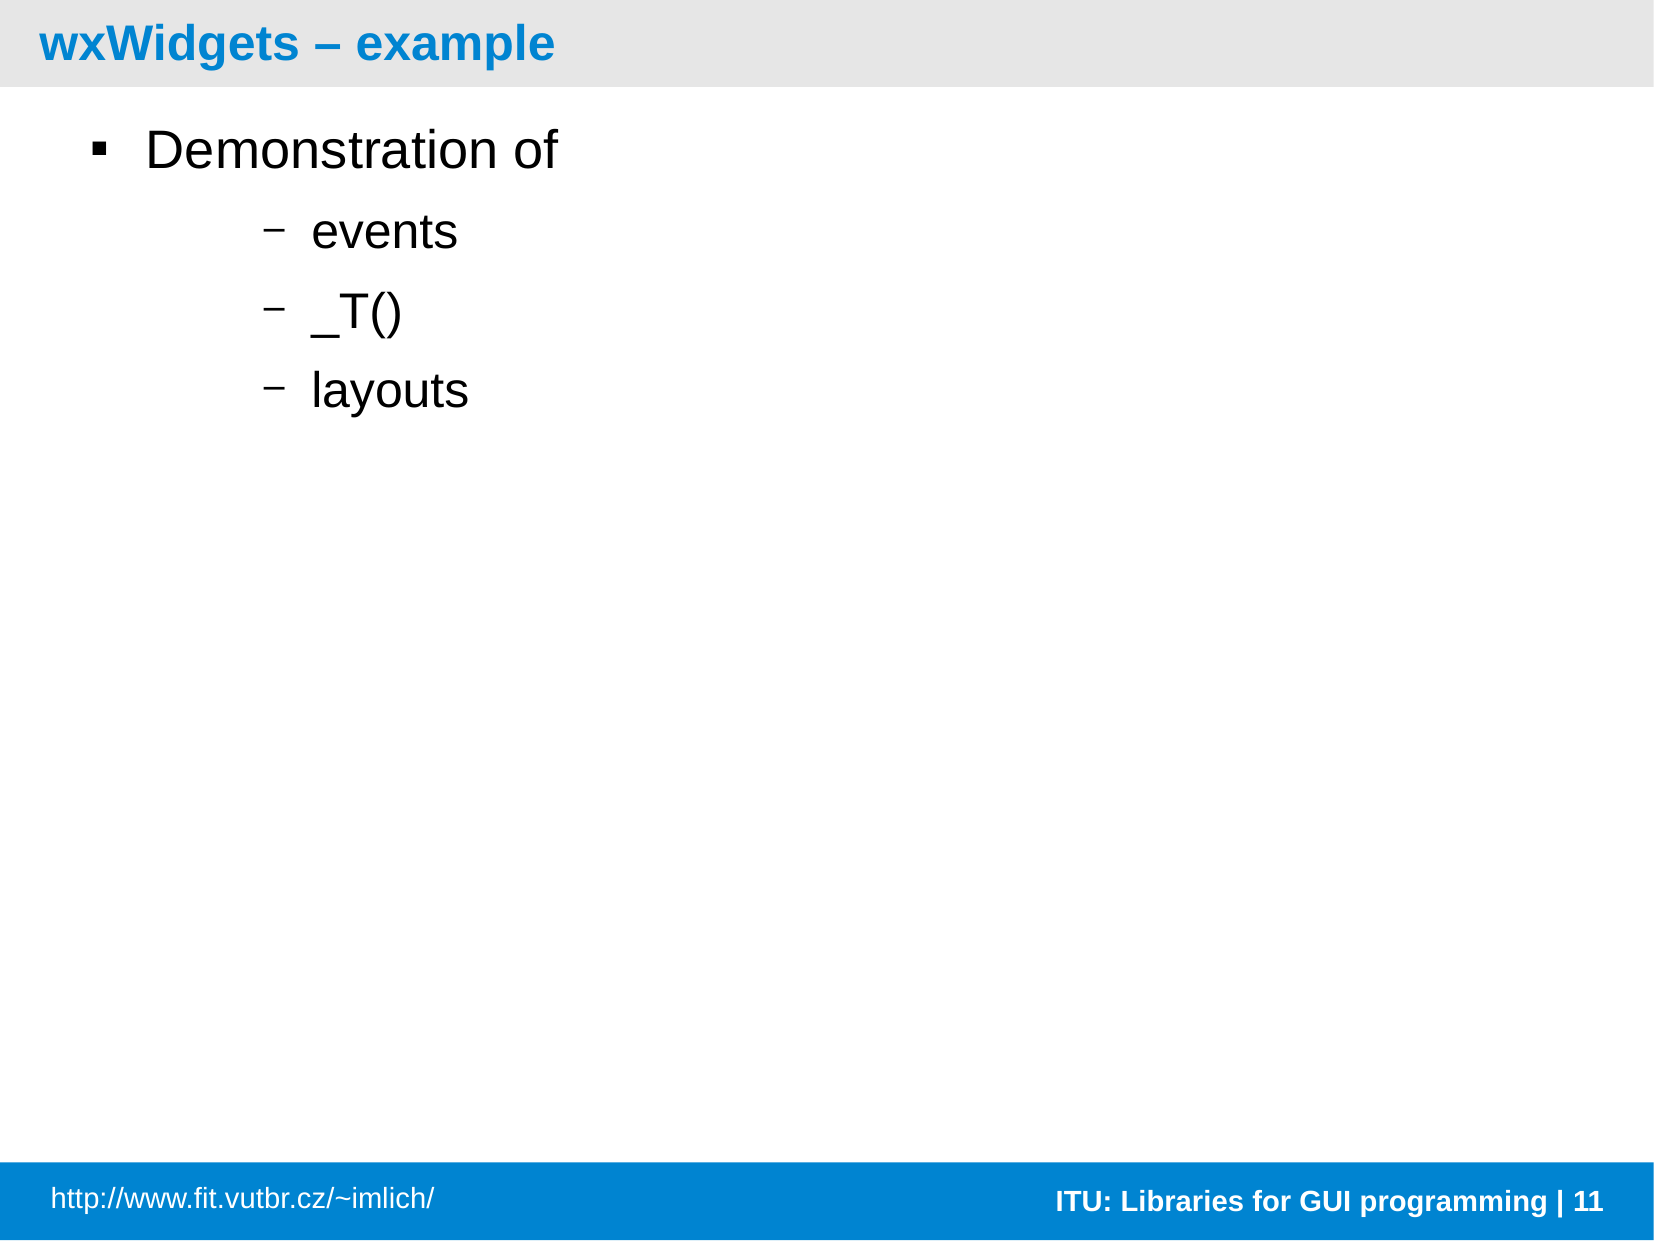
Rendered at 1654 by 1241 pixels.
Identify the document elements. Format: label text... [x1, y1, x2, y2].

title wxWidgets – example [39, 11, 1615, 76]
list Demonstration of events _T() layouts [75, 119, 1564, 1111]
